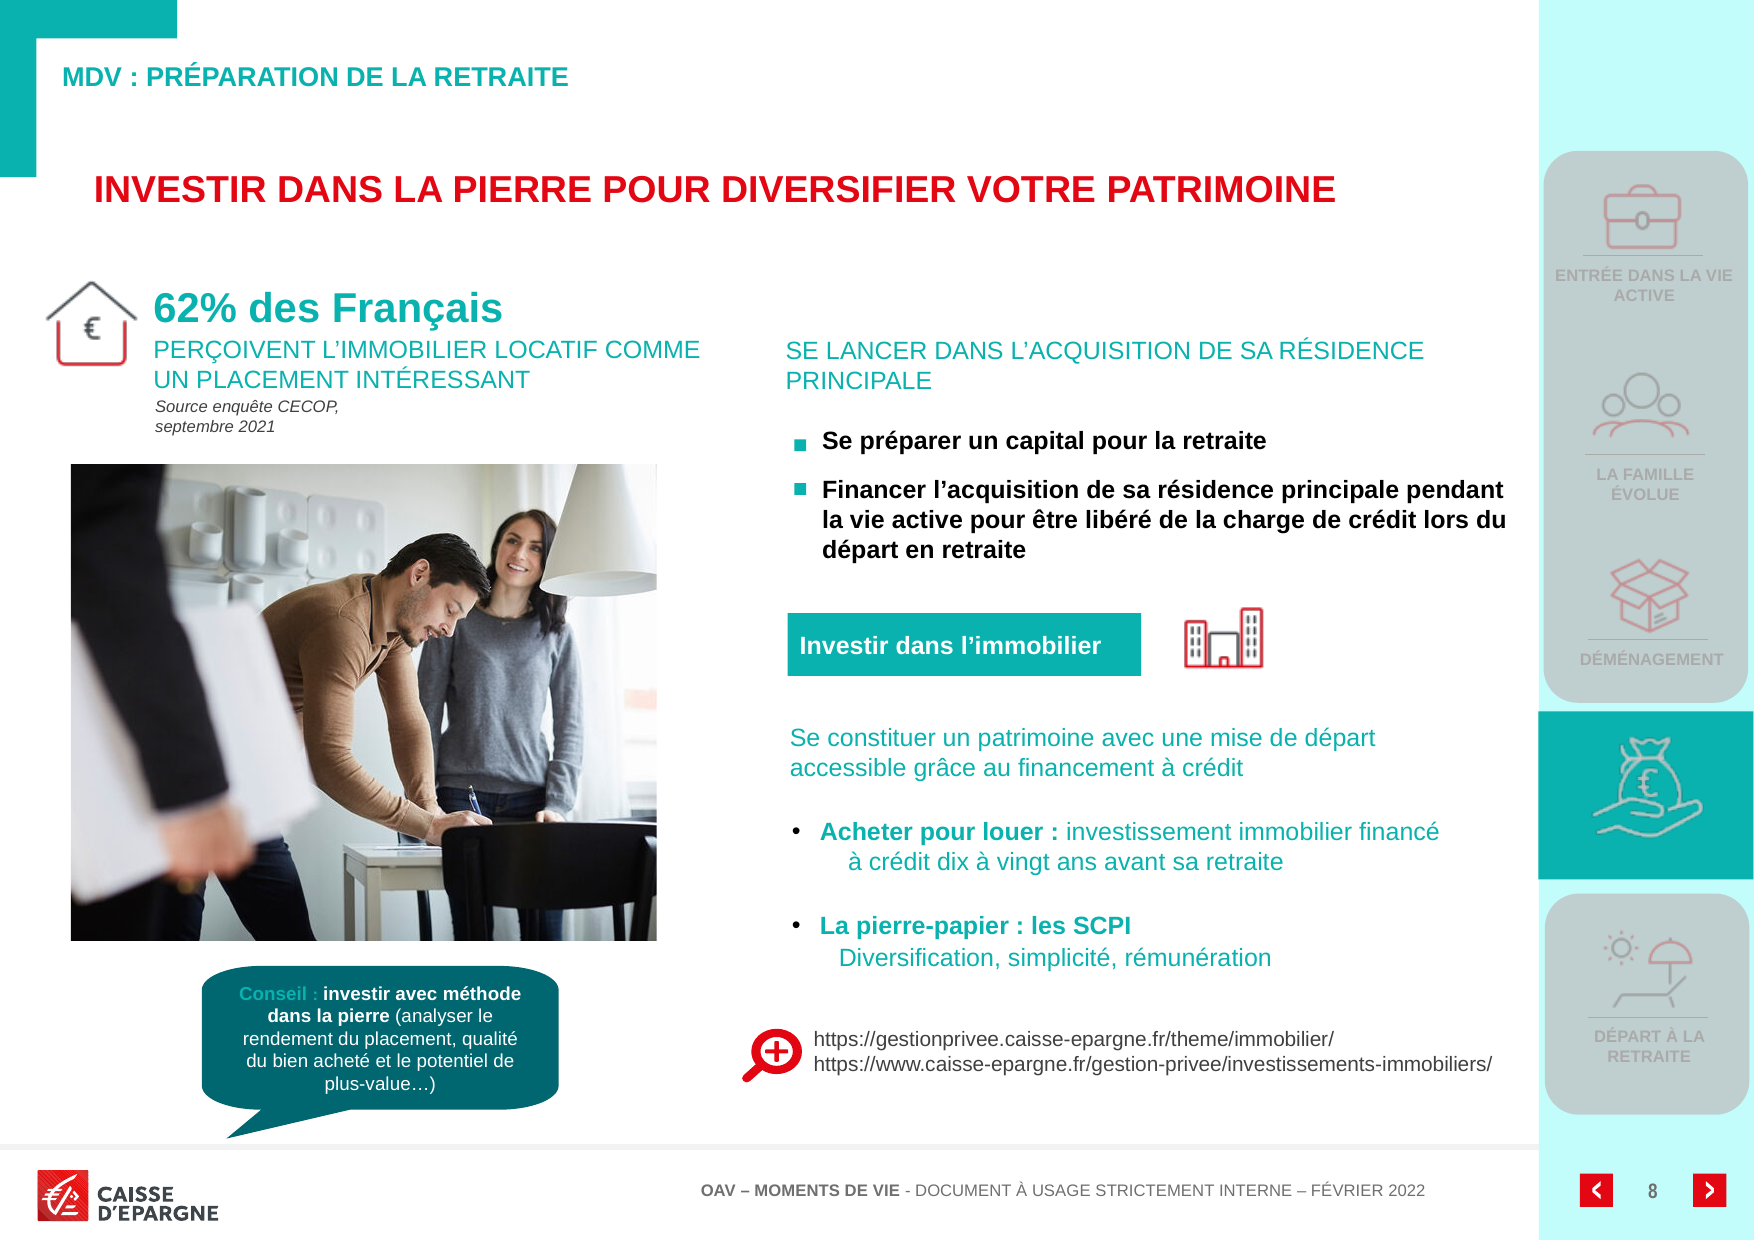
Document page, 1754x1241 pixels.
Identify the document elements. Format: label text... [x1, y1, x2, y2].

text_box [794, 483, 807, 495]
text_box SE LANCER DANS L’ACQUISITION DE SA RÉSIDENCE PRINCIPALE [783, 332, 1467, 396]
text_box MDV : PRÉPARATION DE LA RETRAITE [59, 56, 971, 92]
text_box INVESTIR DANS LA PIERRE POUR DIVERSIFIER VOTRE PATRIMOINE [91, 162, 1422, 211]
picture [1161, 570, 1287, 696]
picture [22, 256, 162, 396]
text_box OAV – MOMENTS DE VIE - DOCUMENT À USAGE STRICTEMENT INTERNE – FÉVRIER 2022 [698, 1182, 1492, 1200]
text_box [742, 1028, 802, 1083]
text_box [1544, 893, 1750, 1115]
text_box [794, 439, 807, 452]
text_box [1579, 1173, 1727, 1207]
text_box Source enquête CECOP, septembre 2021 [140, 395, 416, 445]
picture [70, 464, 657, 941]
text_box Conseil : investir avec méthode dans la pierre (analyser le rendement du placement, qualité du bien acheté et le potentiel de plus-value…) [201, 965, 559, 1139]
text_box Se constituer un patrimoine avec une mise de départ accessible grâce au financement à crédit Acheter pour louer : investissement immobilier financé à crédit dix à vingt ans avant sa retraite La pierre-papier : les SCPI Diversification, simplicité, rémunération [787, 719, 1447, 975]
text_box 62% des Français PERÇOIVENT L’IMMOBILIER LOCATIF COMME UN PLACEMENT INTÉRESSANT [151, 278, 743, 395]
text_box Investir dans l’immobilier [787, 613, 1142, 676]
text_box https://gestionprivee.caisse-epargne.fr/theme/immobilier/ https://www.caisse-epargne.fr/gestion-privee/investissements-immobiliers/ [798, 1018, 1543, 1085]
picture [1567, 702, 1734, 869]
text_box Se préparer un capital pour la retraite Financer l’acquisition de sa résidence principale pendant la vie active pour être libéré de la charge de crédit lors du départ en retraite [819, 406, 1531, 566]
text_box [1543, 150, 1749, 703]
